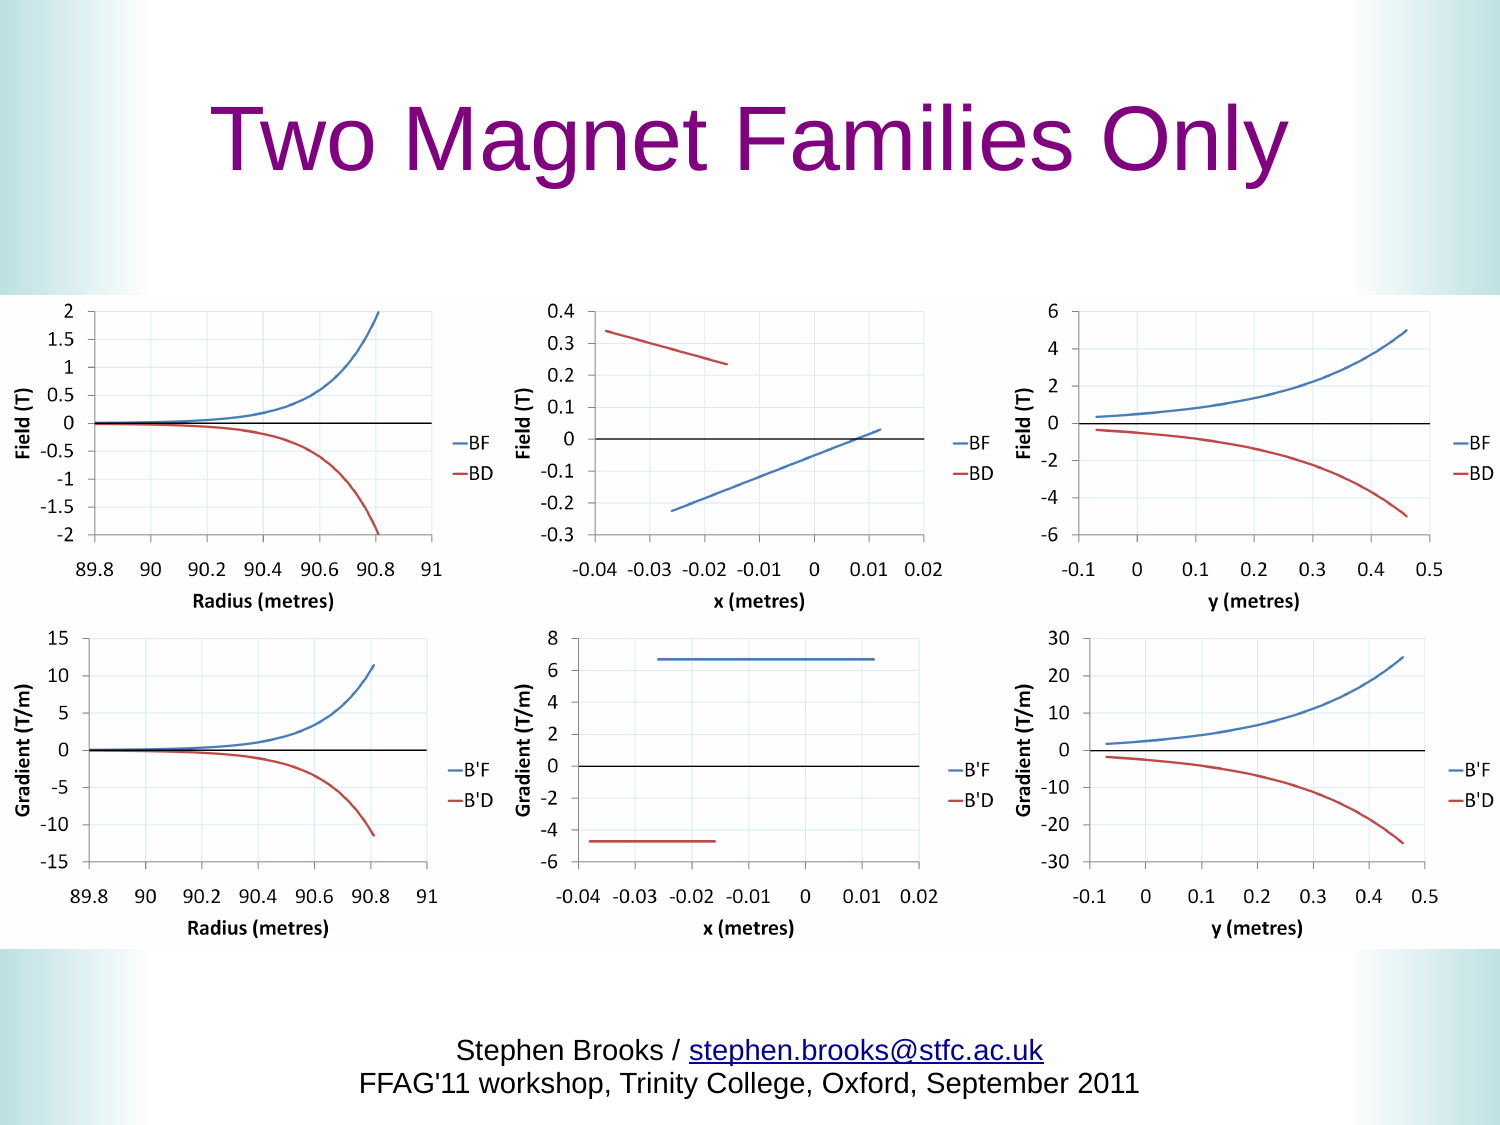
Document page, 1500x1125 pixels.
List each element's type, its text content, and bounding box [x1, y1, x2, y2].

title Two Magnet Families Only [75, 45, 1425, 233]
picture [0, 295, 1500, 949]
